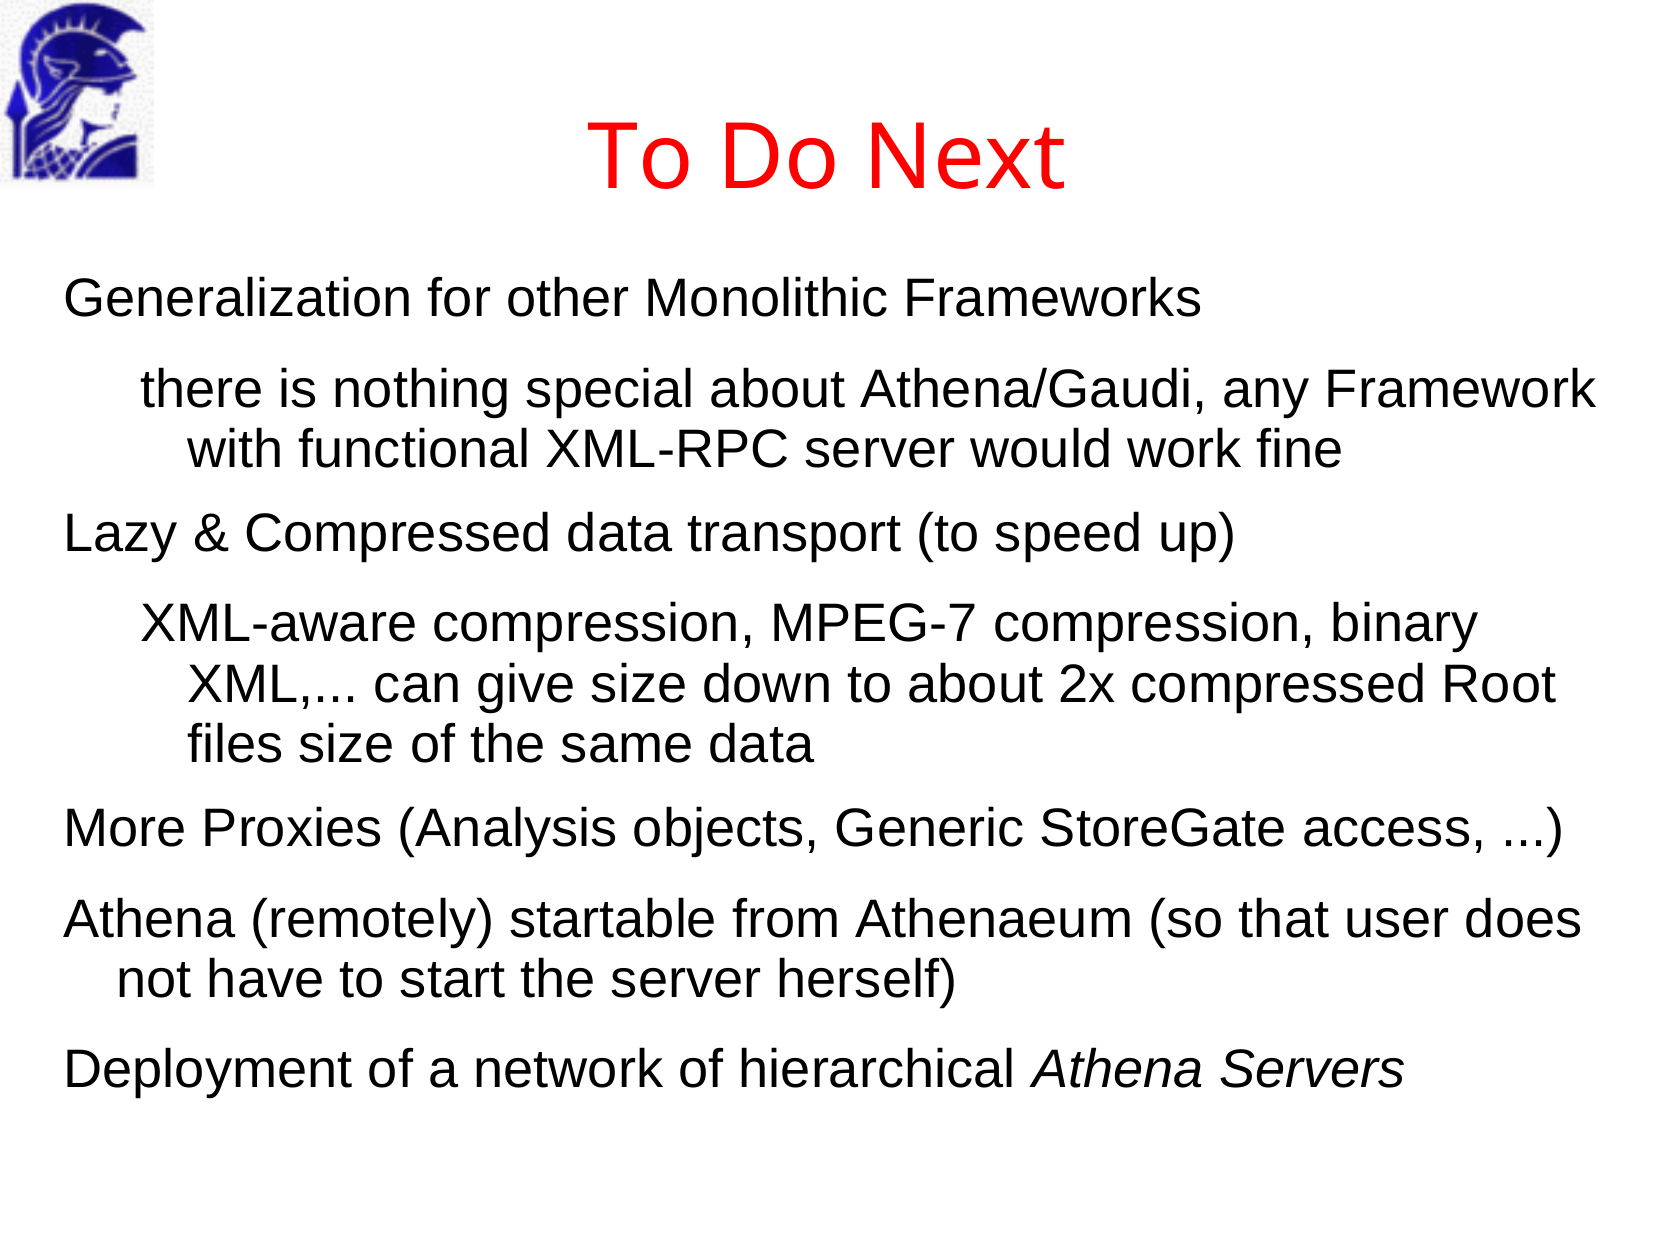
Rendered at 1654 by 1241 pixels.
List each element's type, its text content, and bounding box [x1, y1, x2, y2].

picture [0, 0, 154, 188]
list Generalization for other Monolithic Frameworks there is nothing special about Athena/Gaudi, any Framework with functional XML-RPC server would work fine Lazy & Compressed data transport (to speed up) XML-aware compression, MPEG-7 compression, binary XML,... can give size down to about 2x compressed Root files size of the same data More Proxies (Analysis objects, Generic StoreGate access, ...) Athena (remotely) startable from Athenaeum (so that user does not have to start the server herself) Deployment of a network of hierarchical Athena Servers [45, 267, 1612, 1100]
title To Do Next [82, 49, 1571, 257]
